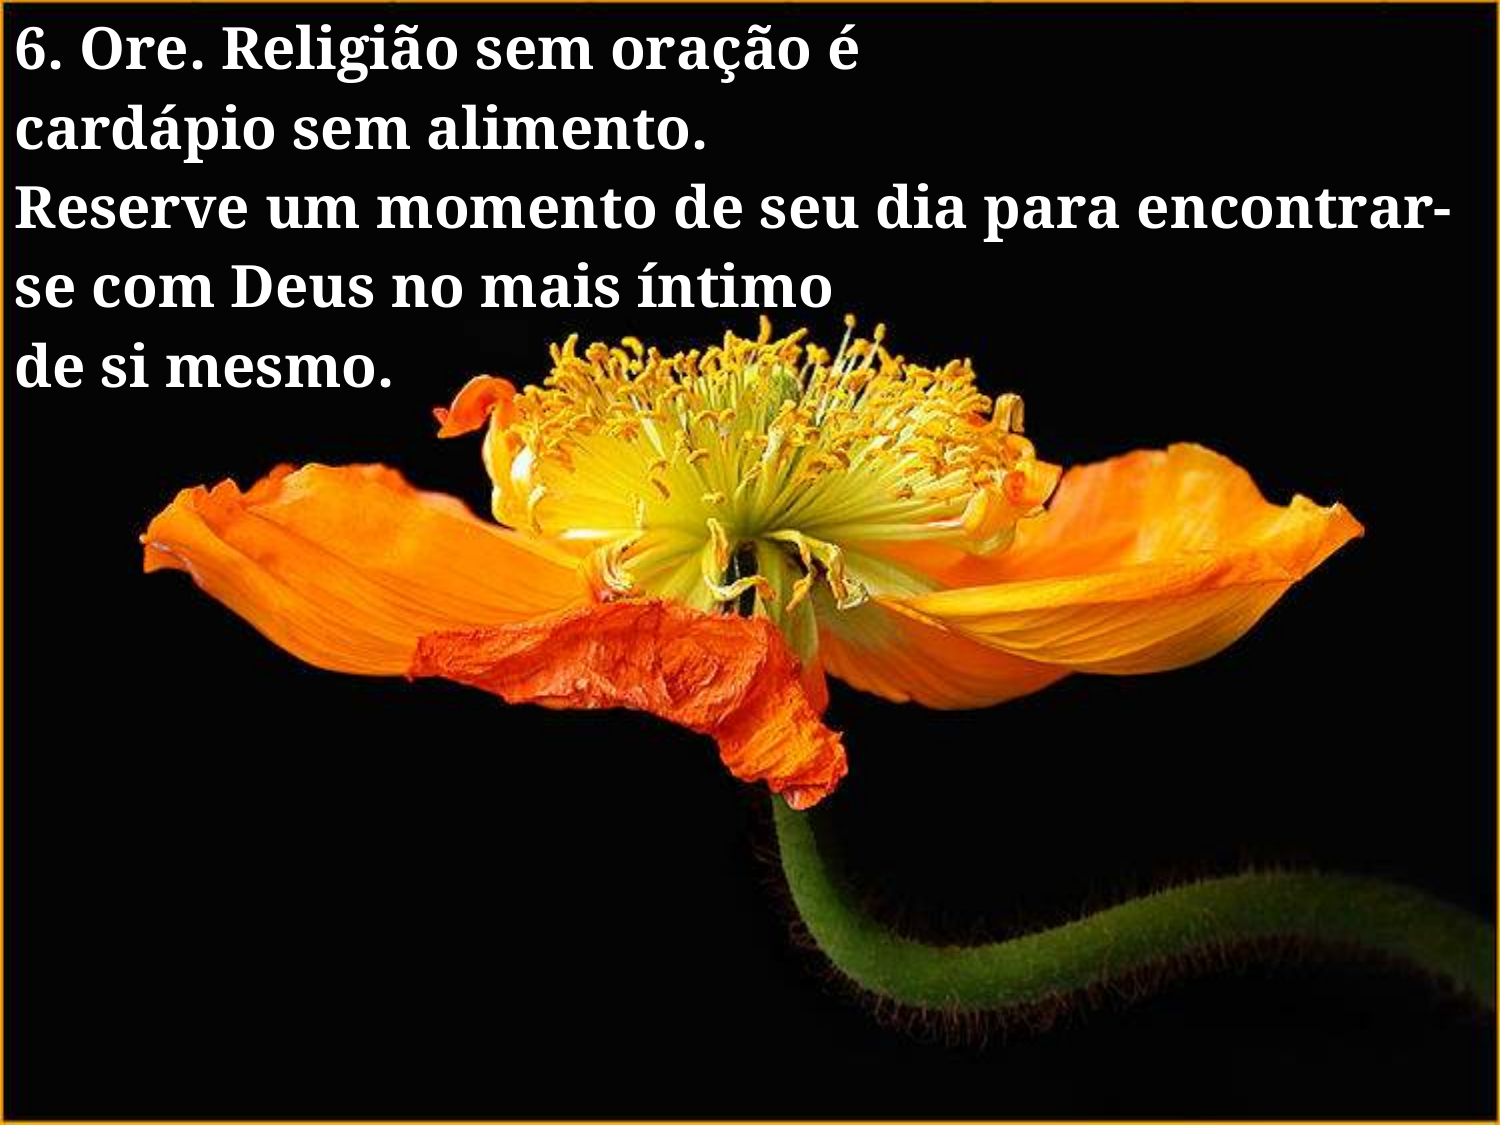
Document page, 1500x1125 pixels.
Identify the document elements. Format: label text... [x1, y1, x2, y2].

picture [0, 412, 1500, 1125]
text_box 6. Ore. Religião sem oração é cardápio sem alimento. Reserve um momento de seu dia para encontrar-se com Deus no mais íntimo de si mesmo. [0, 0, 1500, 412]
